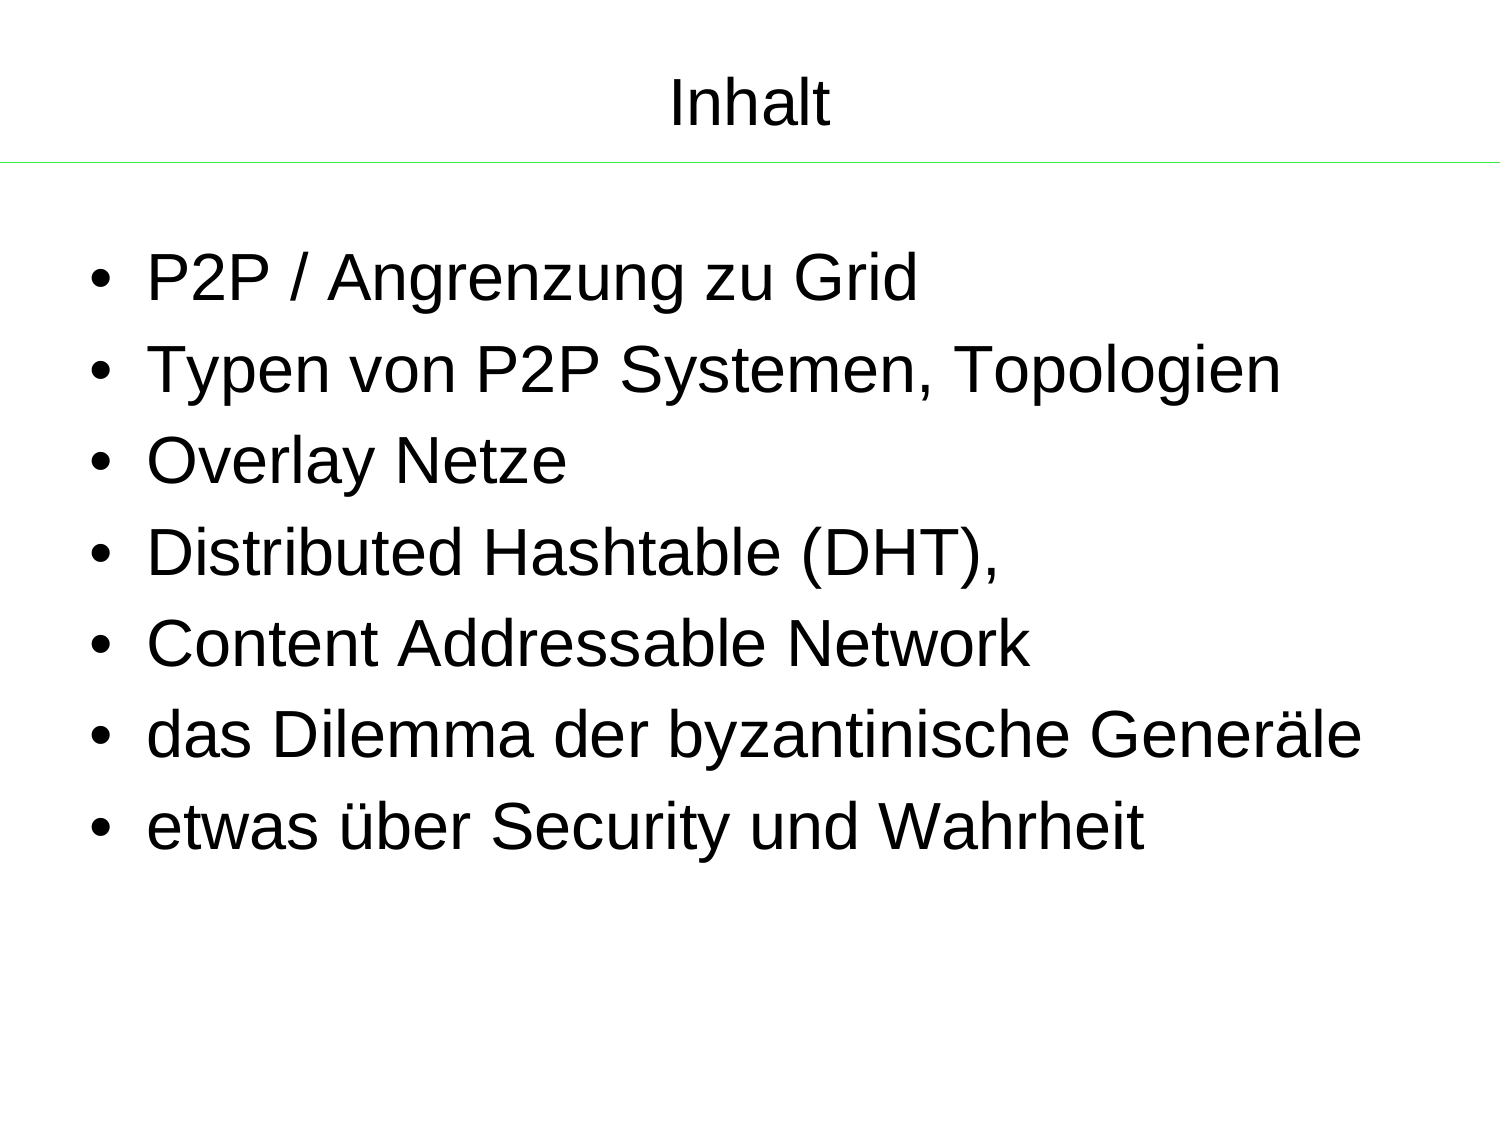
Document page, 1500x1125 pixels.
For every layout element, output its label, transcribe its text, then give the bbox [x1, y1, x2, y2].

list P2P / Angrenzung zu Grid Typen von P2P Systemen, Topologien Overlay Netze Distributed Hashtable (DHT), Content Addressable Network das Dilemma der byzantinische Generäle etwas über Security und Wahrheit [75, 232, 1426, 1000]
title Inhalt [75, 49, 1426, 155]
